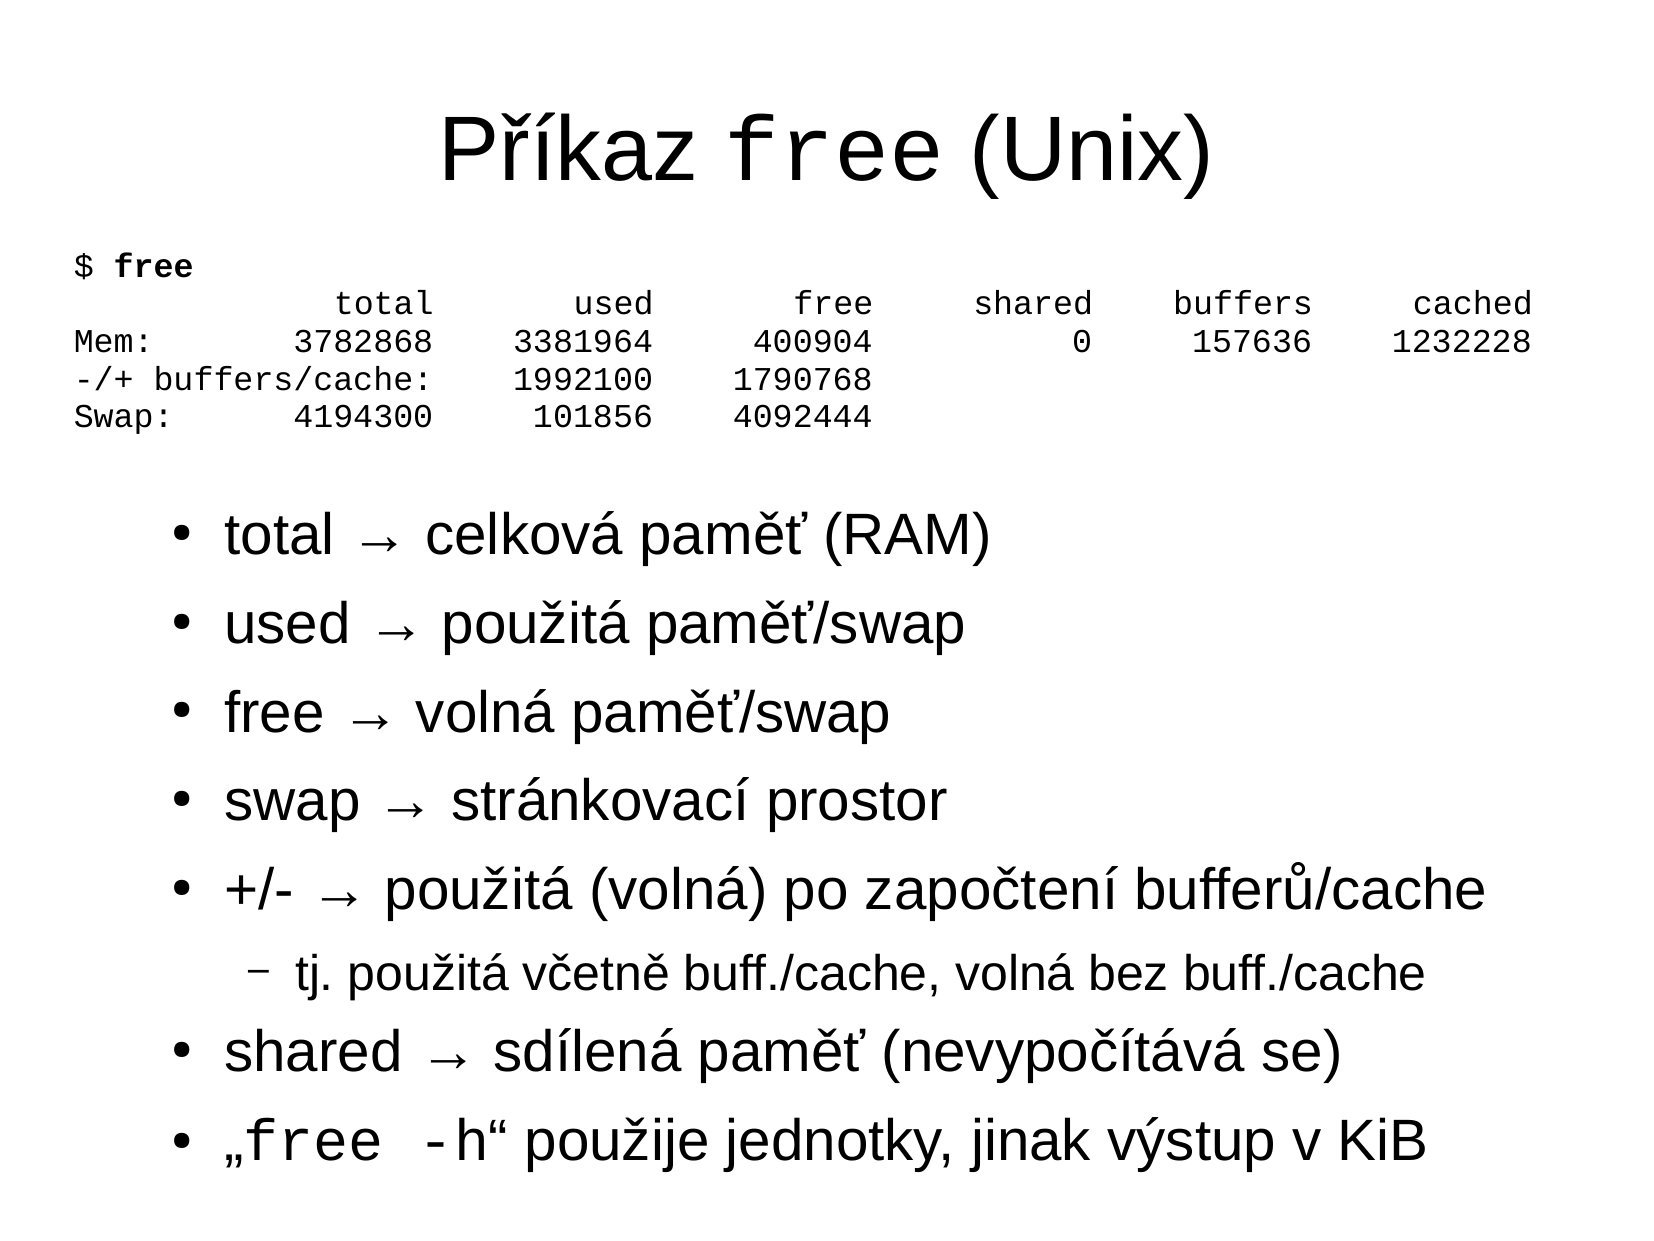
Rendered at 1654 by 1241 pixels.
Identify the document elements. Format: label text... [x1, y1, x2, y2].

text_box $ free total used free shared buffers cached Mem: 3782868 3381964 400904 0 157636 1232228 -/+ buffers/cache: 1992100 1790768 Swap: 4194300 101856 4092444 [59, 241, 1625, 484]
list total → celková paměť (RAM) used → použitá paměť/swap free → volná paměť/swap swap → stránkovací prostor +/- → použitá (volná) po započtení bufferů/cache tj. použitá včetně buff./cache, volná bez buff./cache shared → sdílená paměť (nevypočítává se) „free -h“ použije jednotky, jinak výstup v KiB [82, 501, 1571, 1178]
title Příkaz free (Unix) [82, 49, 1571, 241]
